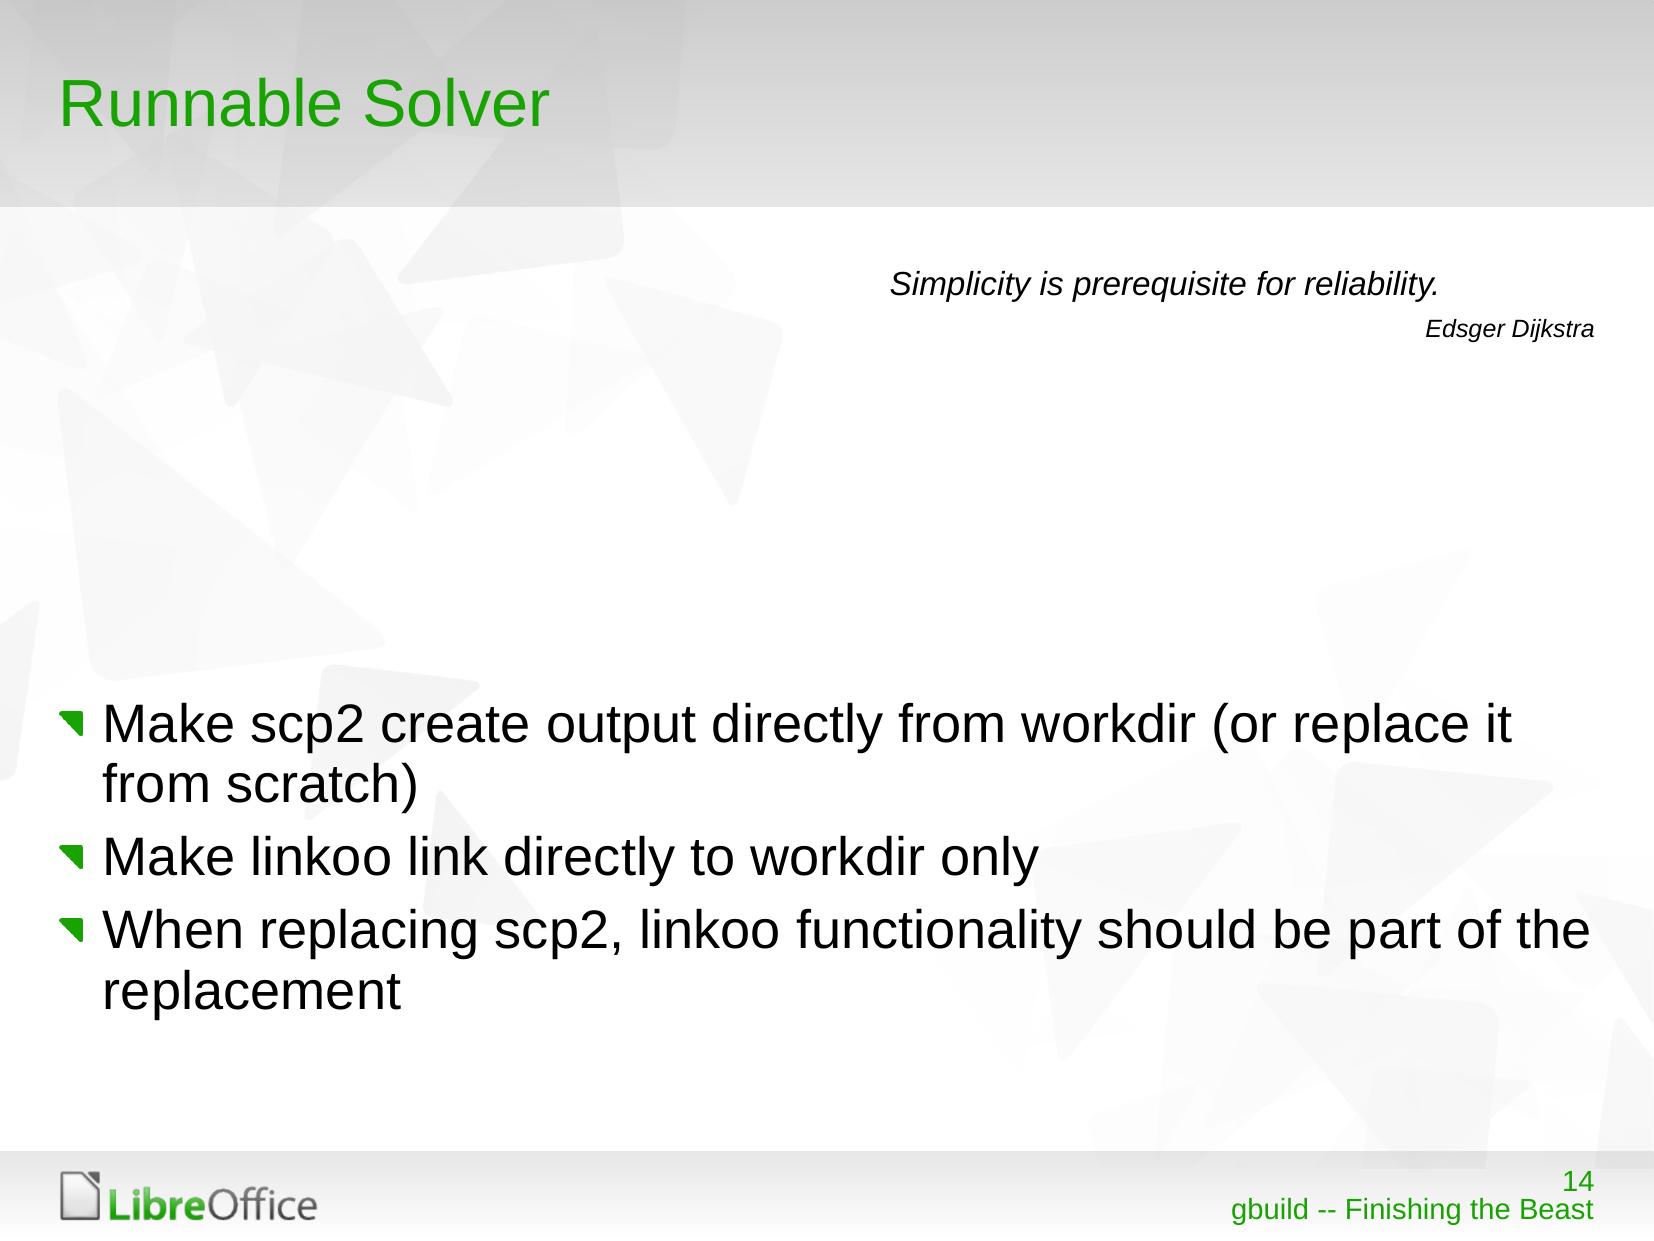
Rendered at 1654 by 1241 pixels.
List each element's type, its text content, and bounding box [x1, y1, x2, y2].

picture [915, 548, 1654, 1169]
list Make scp2 create output directly from workdir (or replace it from scratch) Make linkoo link directly to workdir only When replacing scp2, linkoo functionality should be part of the replacement [59, 693, 1595, 1084]
list Simplicity is prerequisite for reliability. Edsger Dijkstra [845, 265, 1596, 657]
title Runnable Solver [59, 29, 1595, 178]
picture [0, 0, 783, 931]
picture [41, 1152, 337, 1240]
